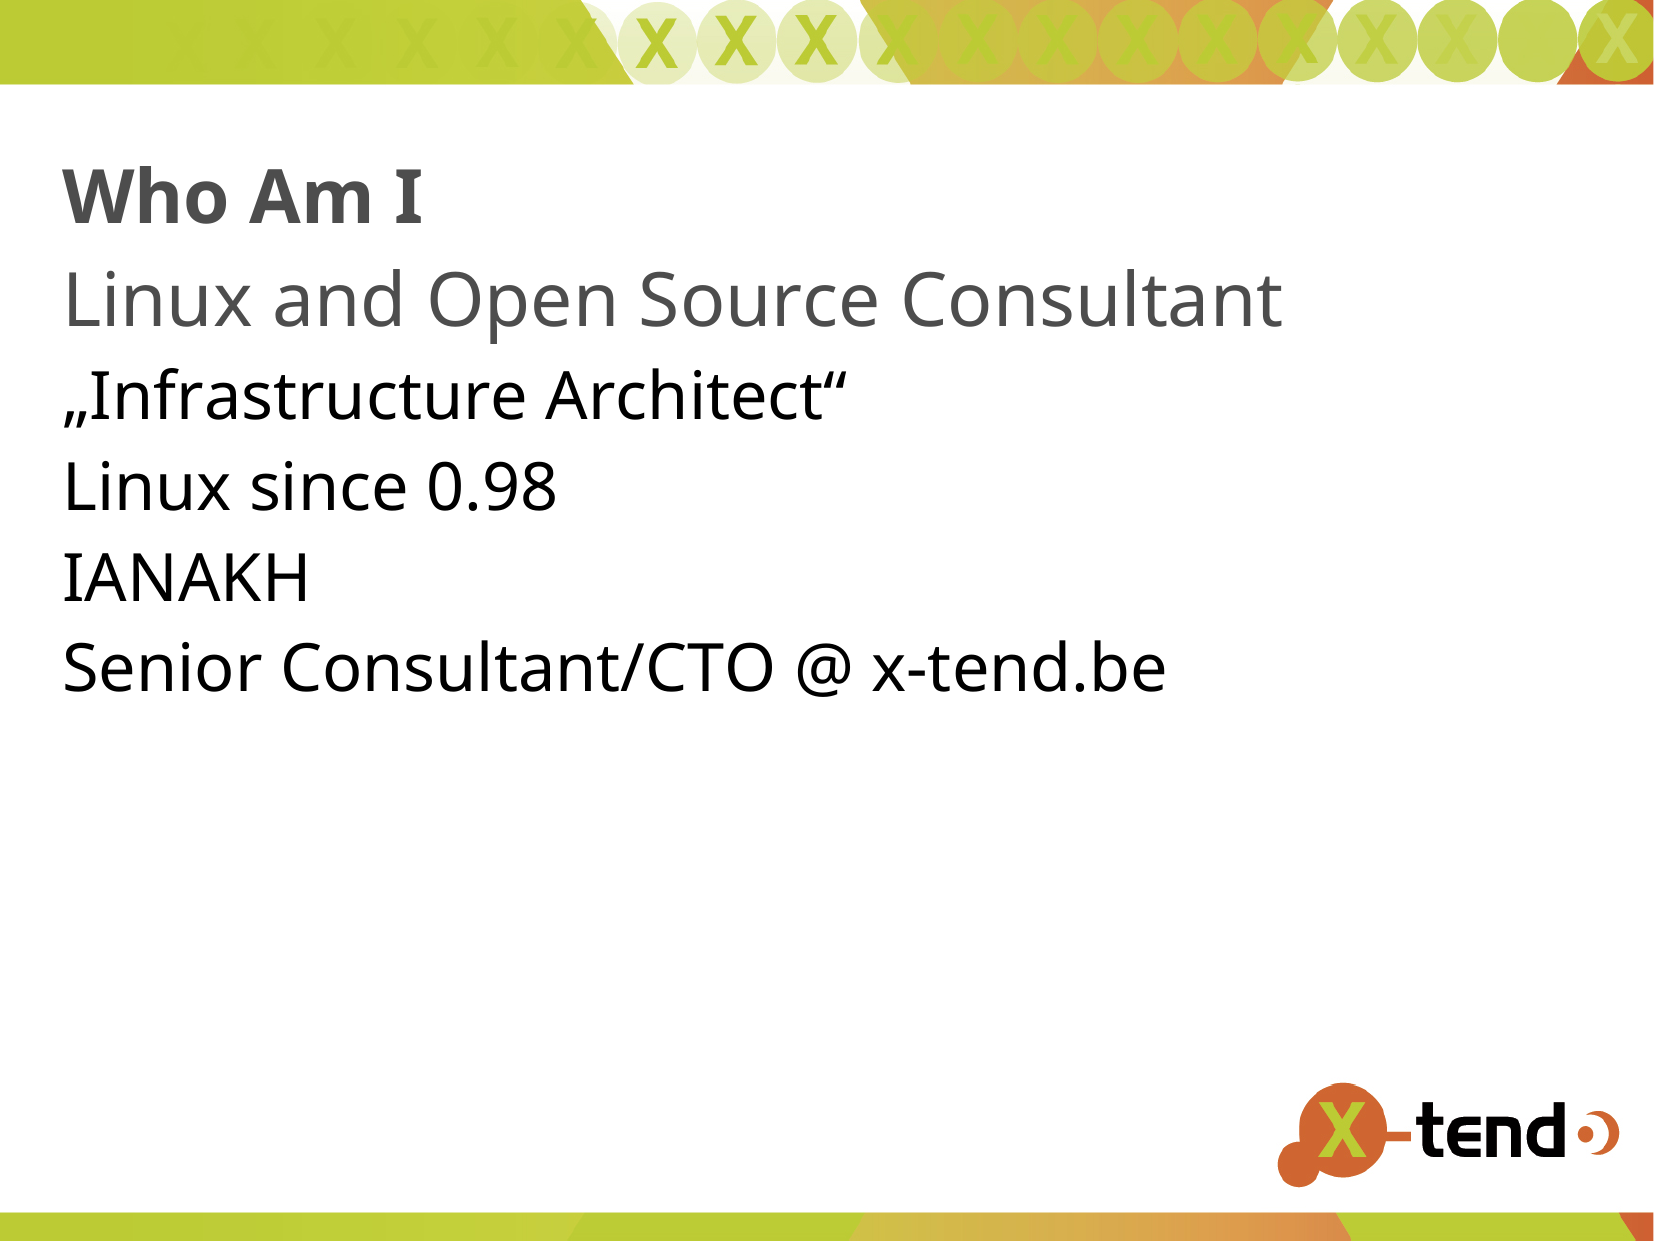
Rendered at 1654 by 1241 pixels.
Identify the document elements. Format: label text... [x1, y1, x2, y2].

text_box Who Am I Linux and Open Source Consultant „Infrastructure Architect“ Linux since 0.98 IANAKH Senior Consultant/CTO @ x-tend.be [47, 135, 1426, 1231]
picture [0, 0, 1654, 1241]
